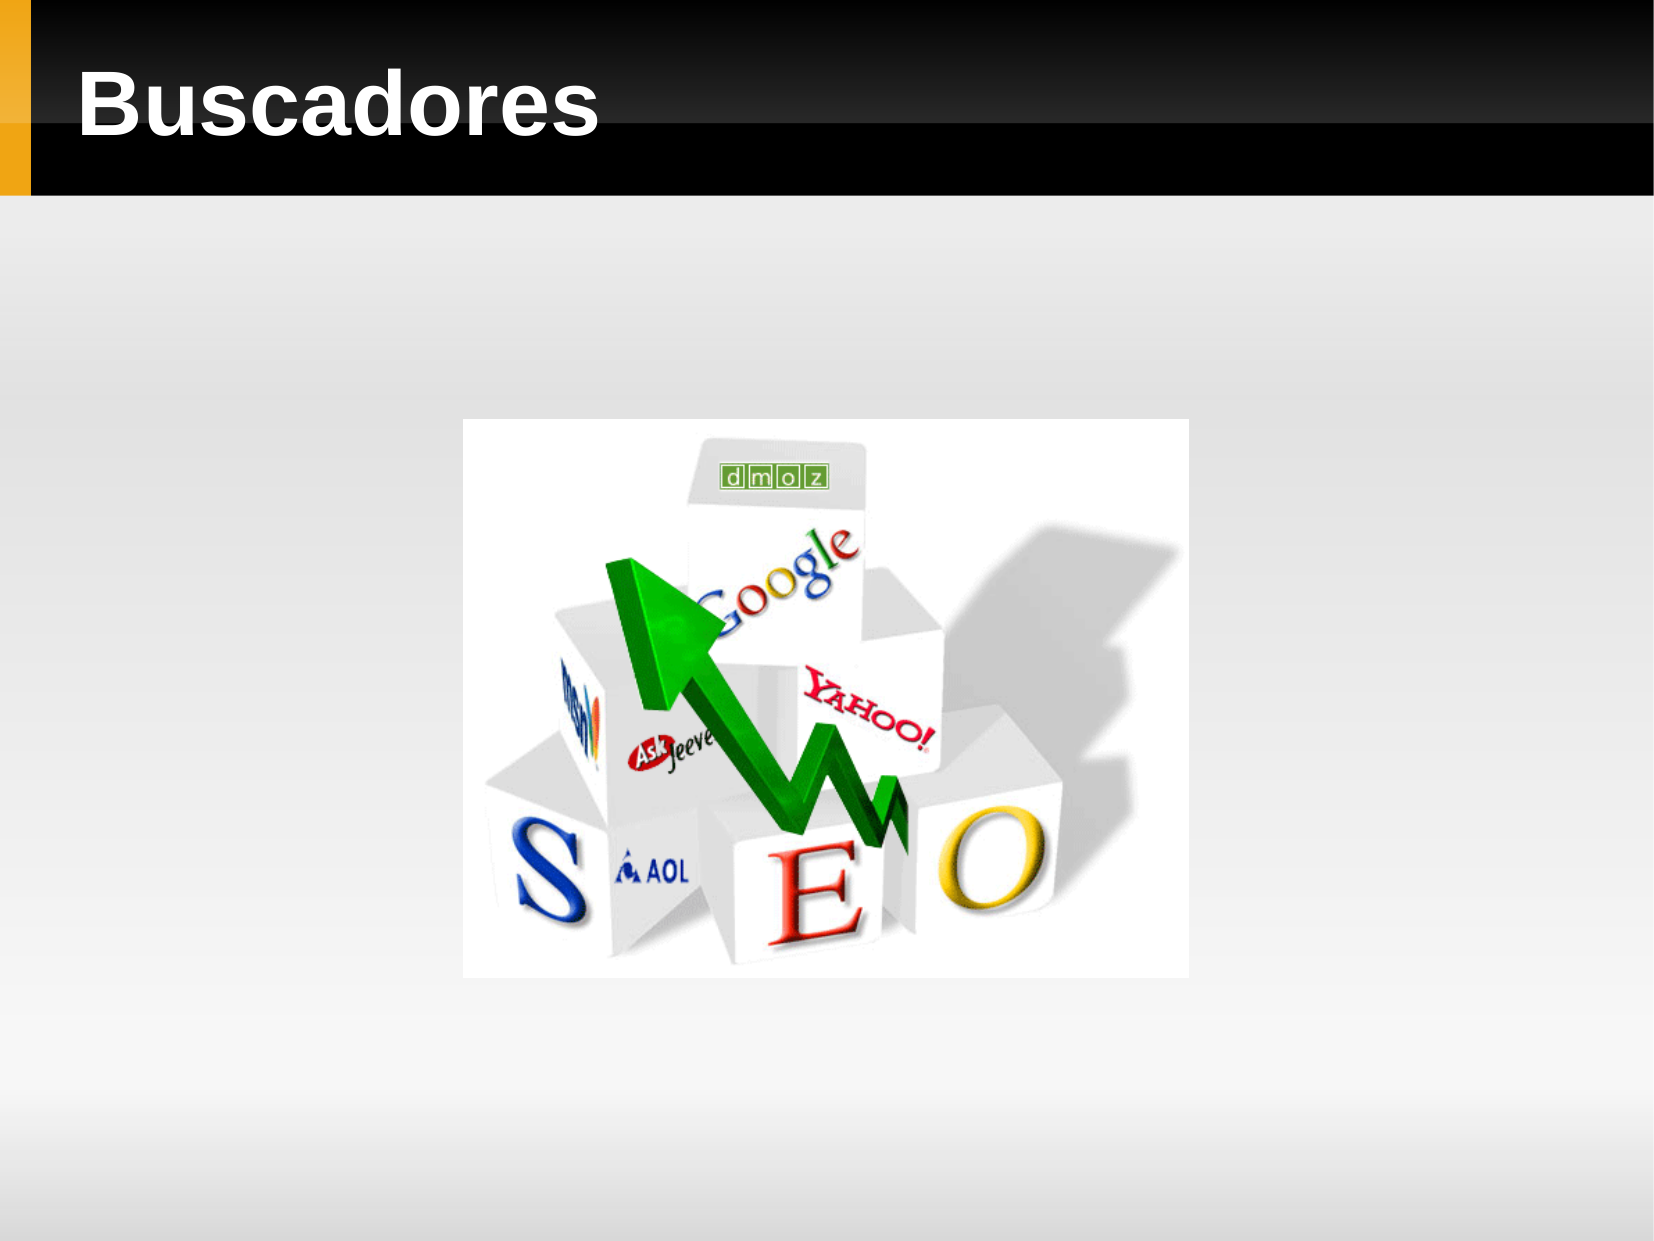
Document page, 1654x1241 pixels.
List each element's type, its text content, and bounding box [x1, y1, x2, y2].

picture [0, 0, 1654, 1241]
title Buscadores [76, 0, 1565, 208]
